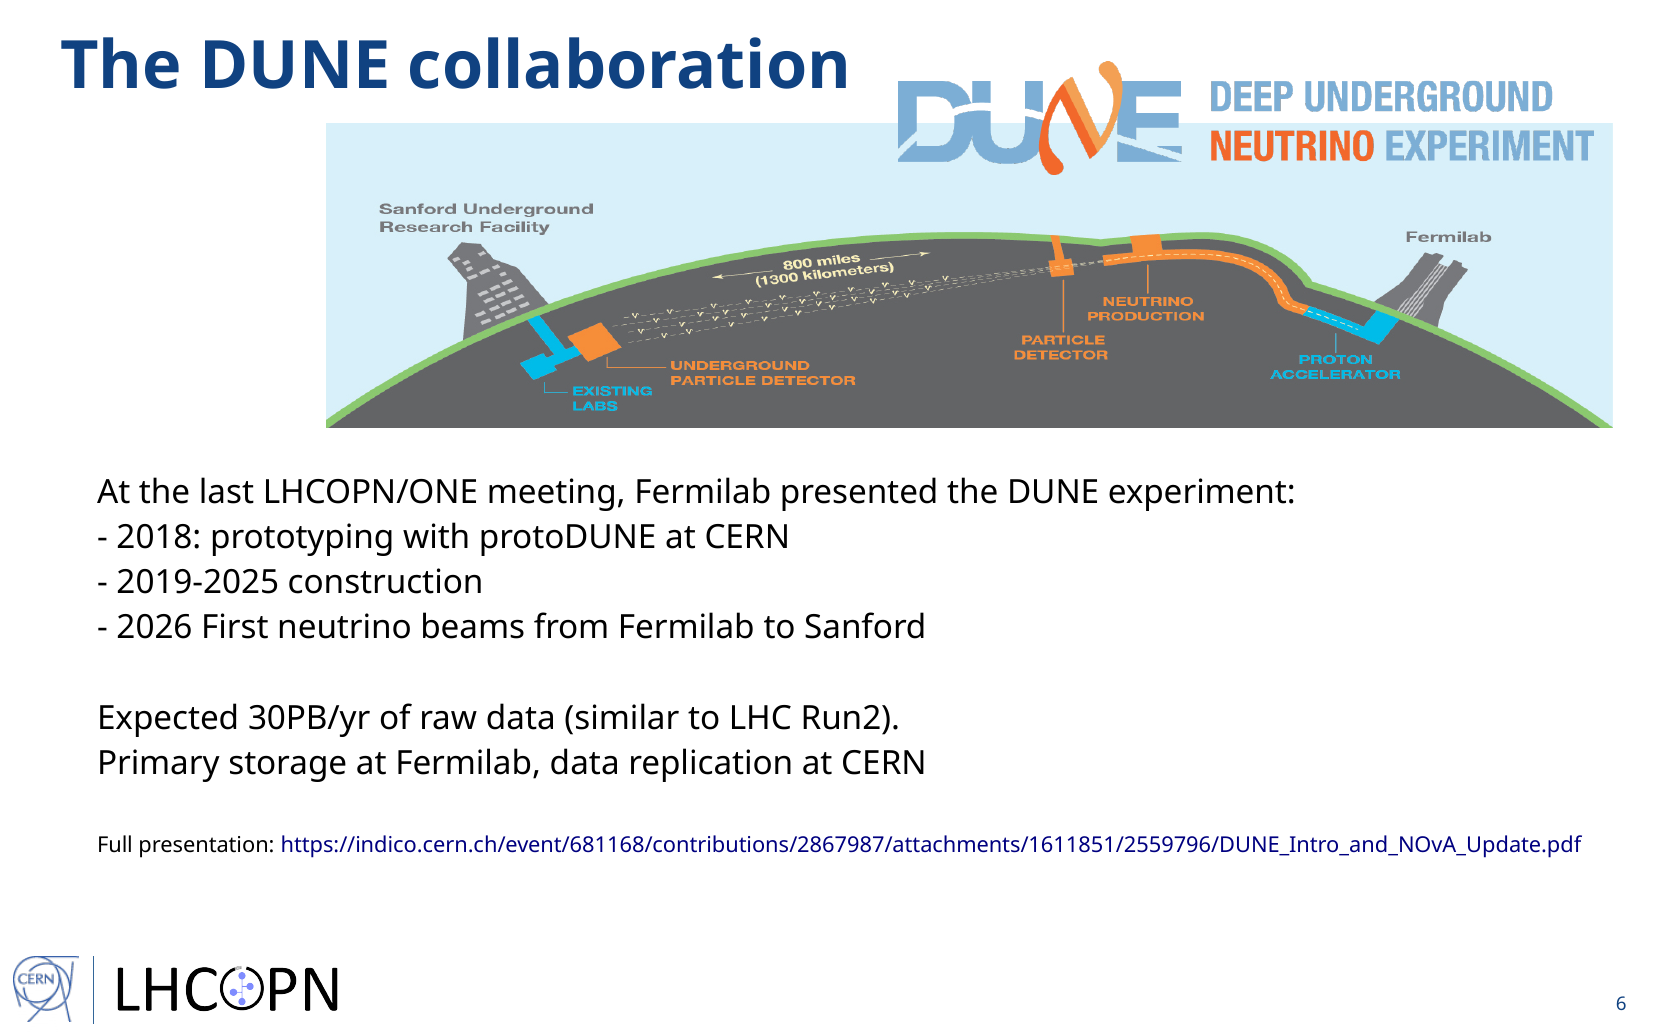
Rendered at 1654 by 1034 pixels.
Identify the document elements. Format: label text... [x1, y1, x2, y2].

title The DUNE collaboration [60, 0, 1528, 138]
picture [13, 956, 79, 1032]
picture [326, 61, 1613, 428]
text_box At the last LHCOPN/ONE meeting, Fermilab presented the DUNE experiment: - 2018: prototyping with protoDUNE at CERN - 2019-2025 construction - 2026 First neutrino beams from Fermilab to Sanford Expected 30PB/yr of raw data (similar to LHC Run2). Primary storage at Fermilab, data replication at CERN Full presentation: https://indico.cern.ch/event/681168/contributions/2867987/attachments/1611851/2559796/DUNE_Intro_and_NOvA_Update.pdf [82, 460, 1638, 1034]
